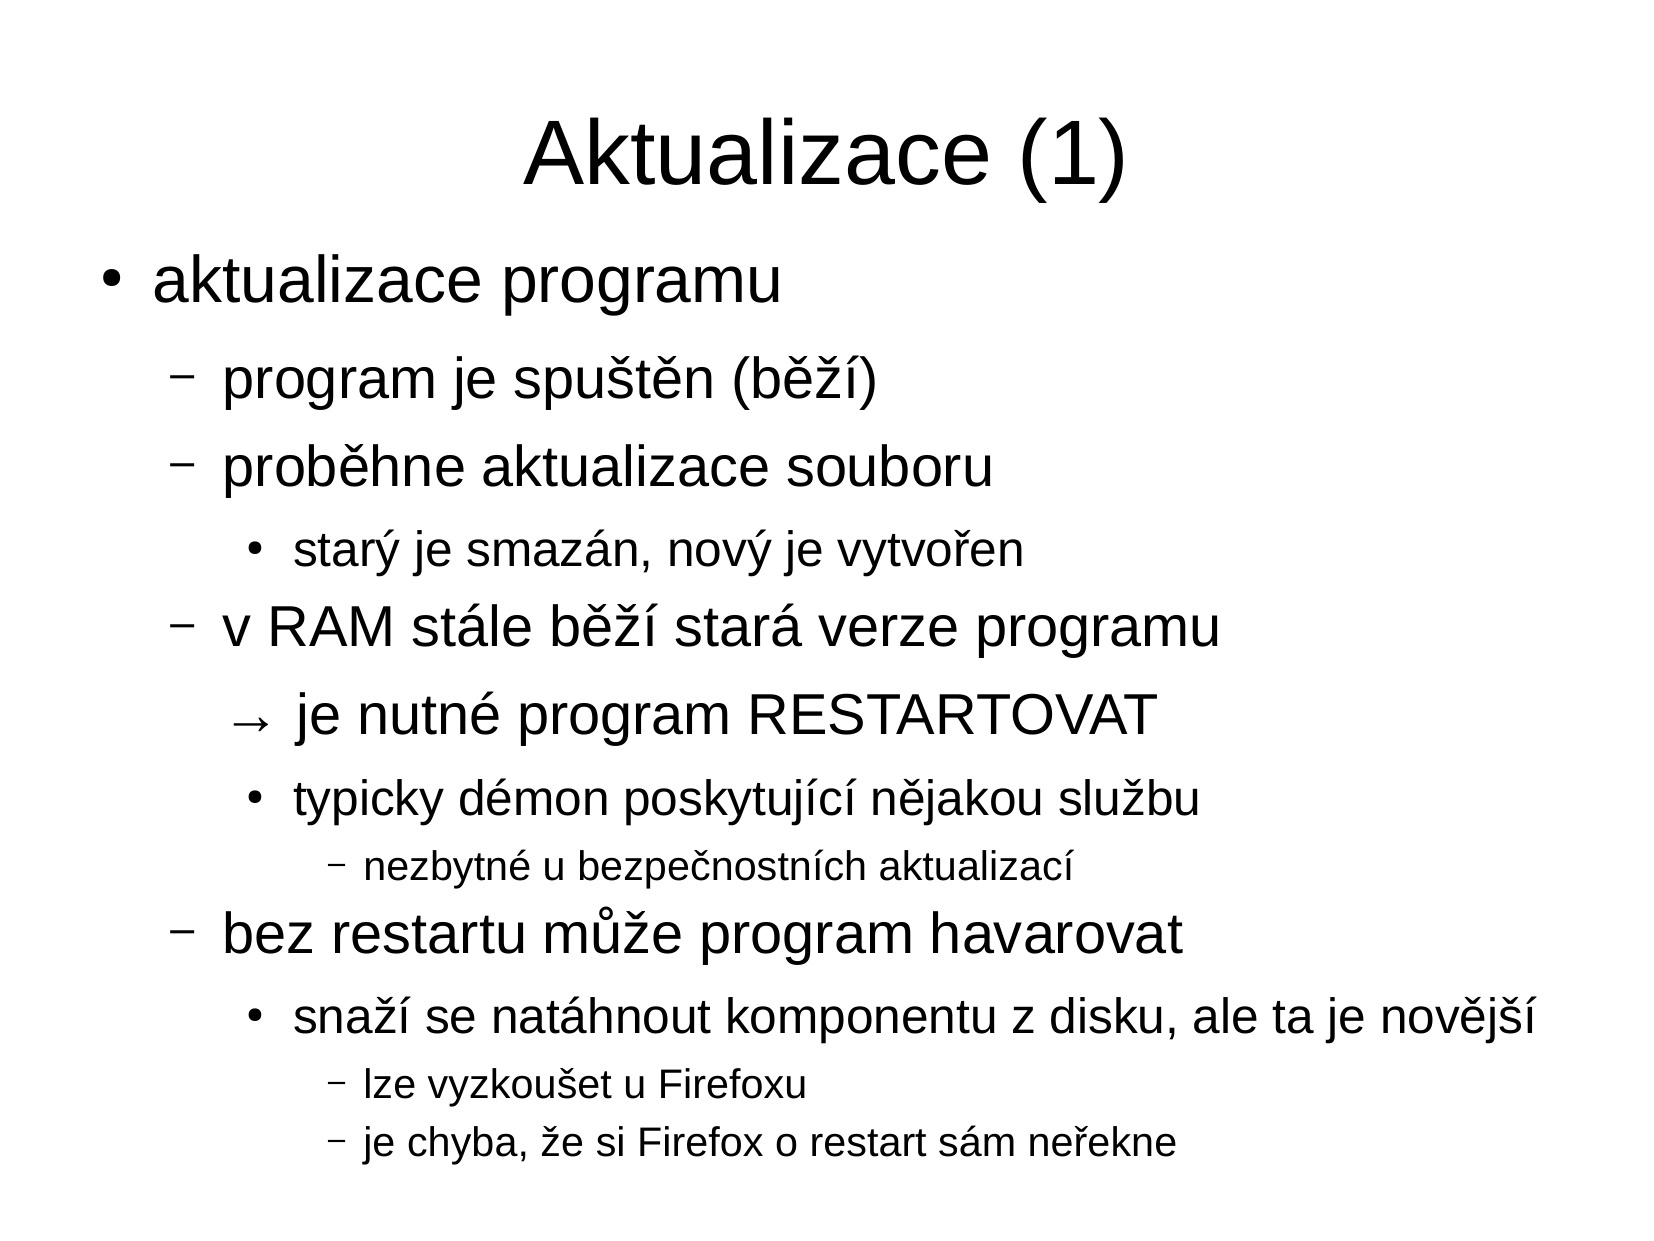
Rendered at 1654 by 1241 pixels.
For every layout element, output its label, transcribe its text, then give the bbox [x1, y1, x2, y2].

list aktualizace programu program je spuštěn (běží) proběhne aktualizace souboru starý je smazán, nový je vytvořen v RAM stále běží stará verze programu → je nutné program RESTARTOVAT typicky démon poskytující nějakou službu nezbytné u bezpečnostních aktualizací bez restartu může program havarovat snaží se natáhnout komponentu z disku, ale ta je novější lze vyzkoušet u Firefoxu je chyba, že si Firefox o restart sám neřekne [82, 242, 1571, 1174]
title Aktualizace (1) [82, 56, 1571, 242]
